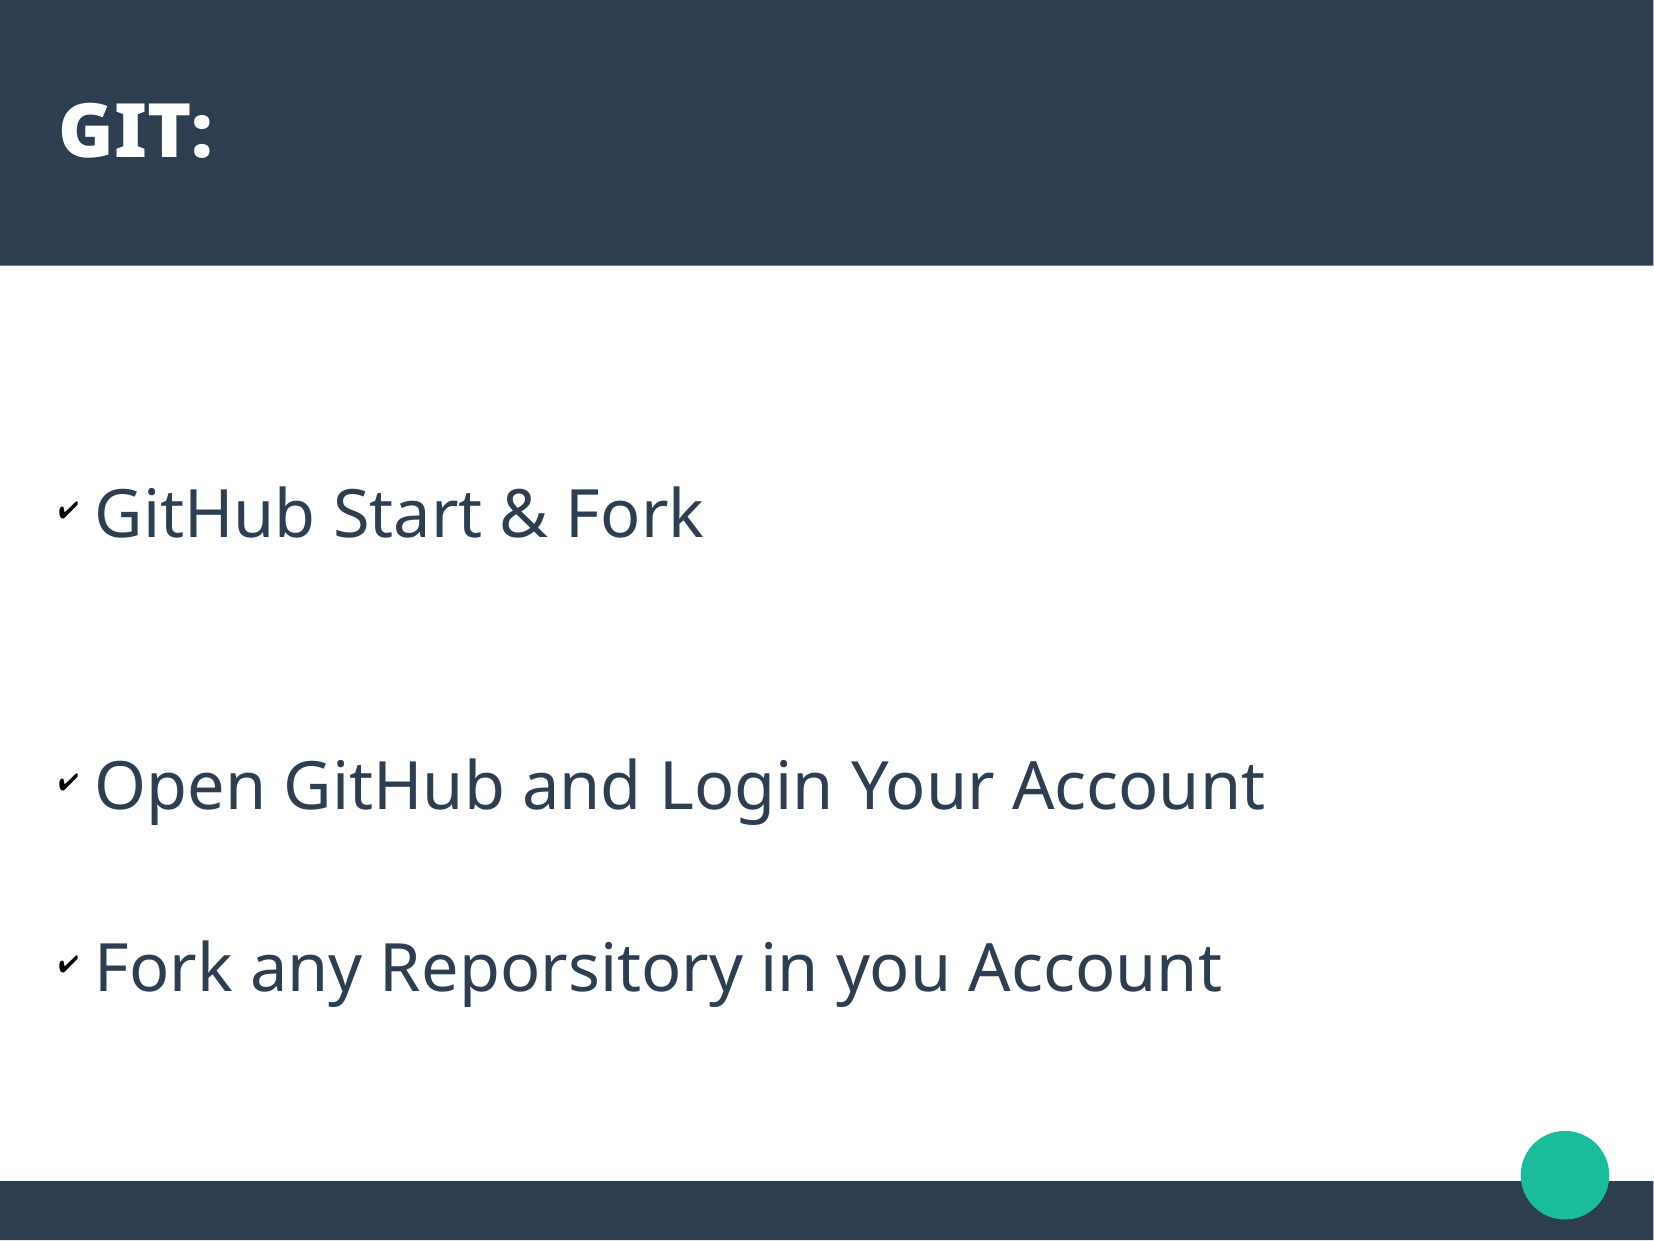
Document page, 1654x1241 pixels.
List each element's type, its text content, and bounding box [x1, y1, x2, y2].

subtitle GitHub Start & Fork Open GitHub and Login Your Account Fork any Reporsitory in you Account [59, 271, 1595, 1205]
title GIT: [59, 40, 1595, 216]
